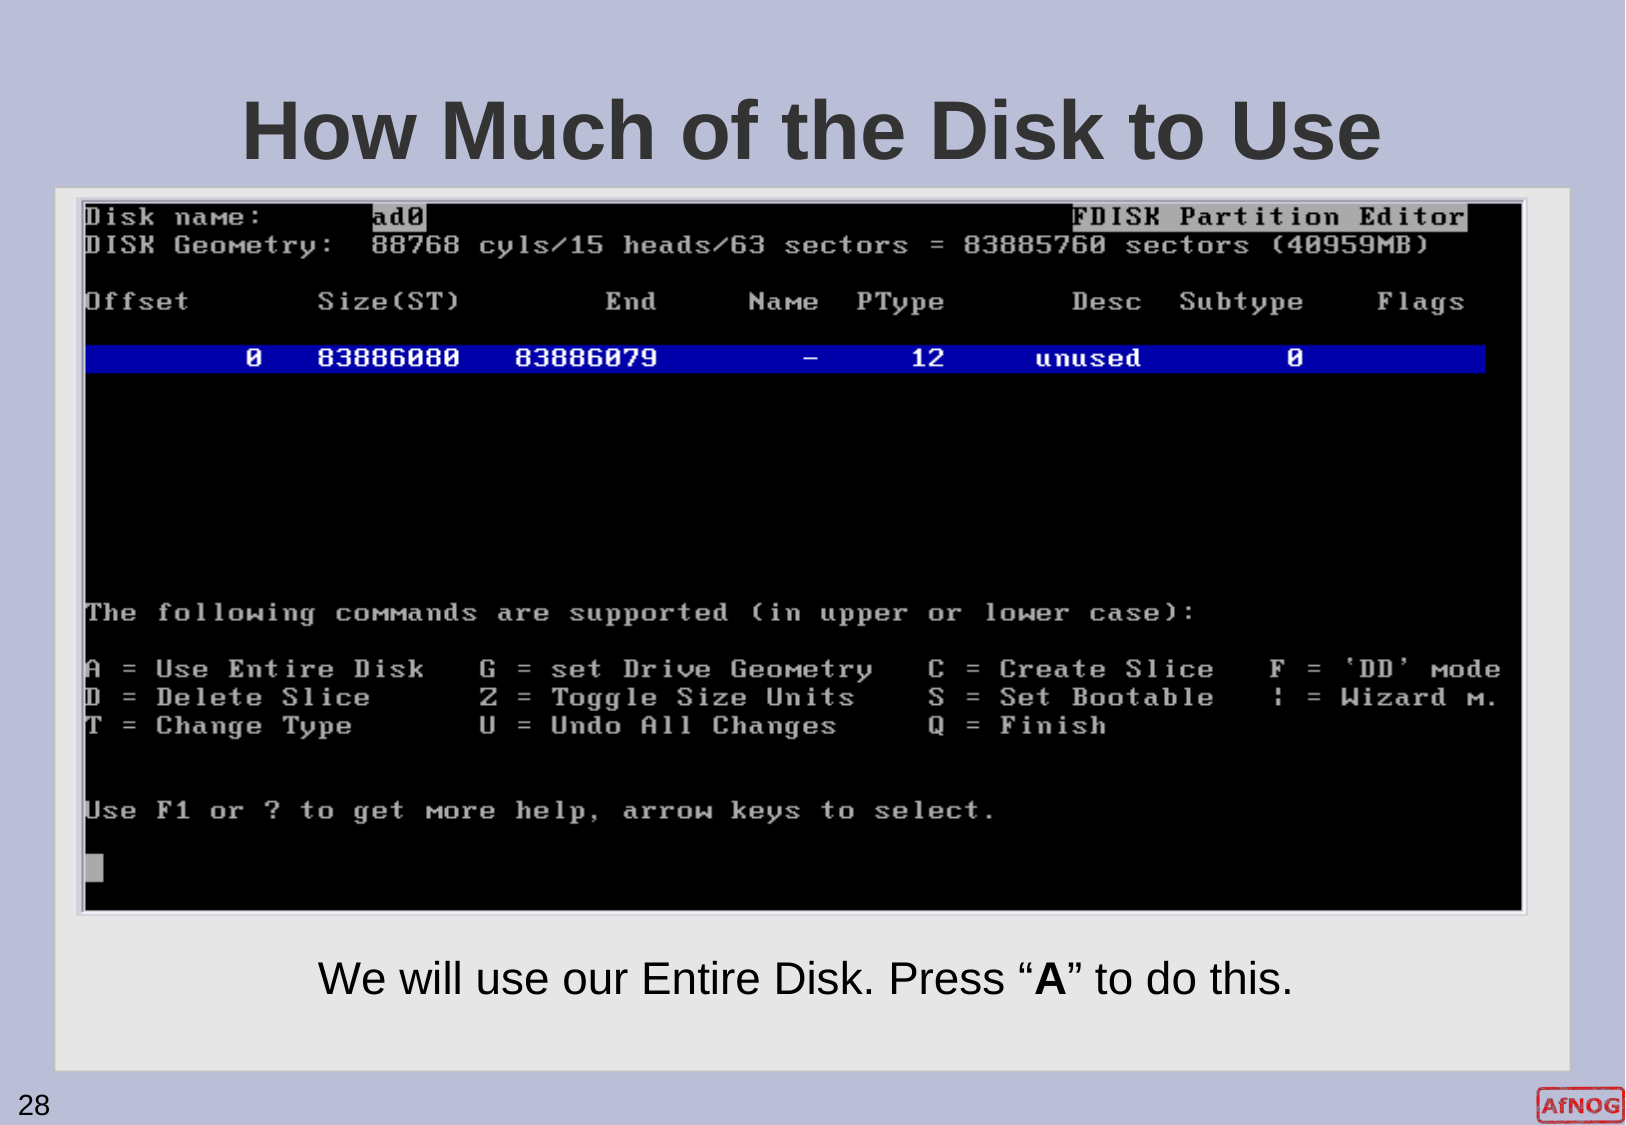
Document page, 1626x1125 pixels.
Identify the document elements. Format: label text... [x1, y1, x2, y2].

text_box We will use our Entire Disk. Press “A” to do this. [82, 944, 1530, 1011]
picture [1535, 1085, 1626, 1125]
picture [76, 197, 1528, 916]
title How Much of the Disk to Use [54, 44, 1571, 215]
